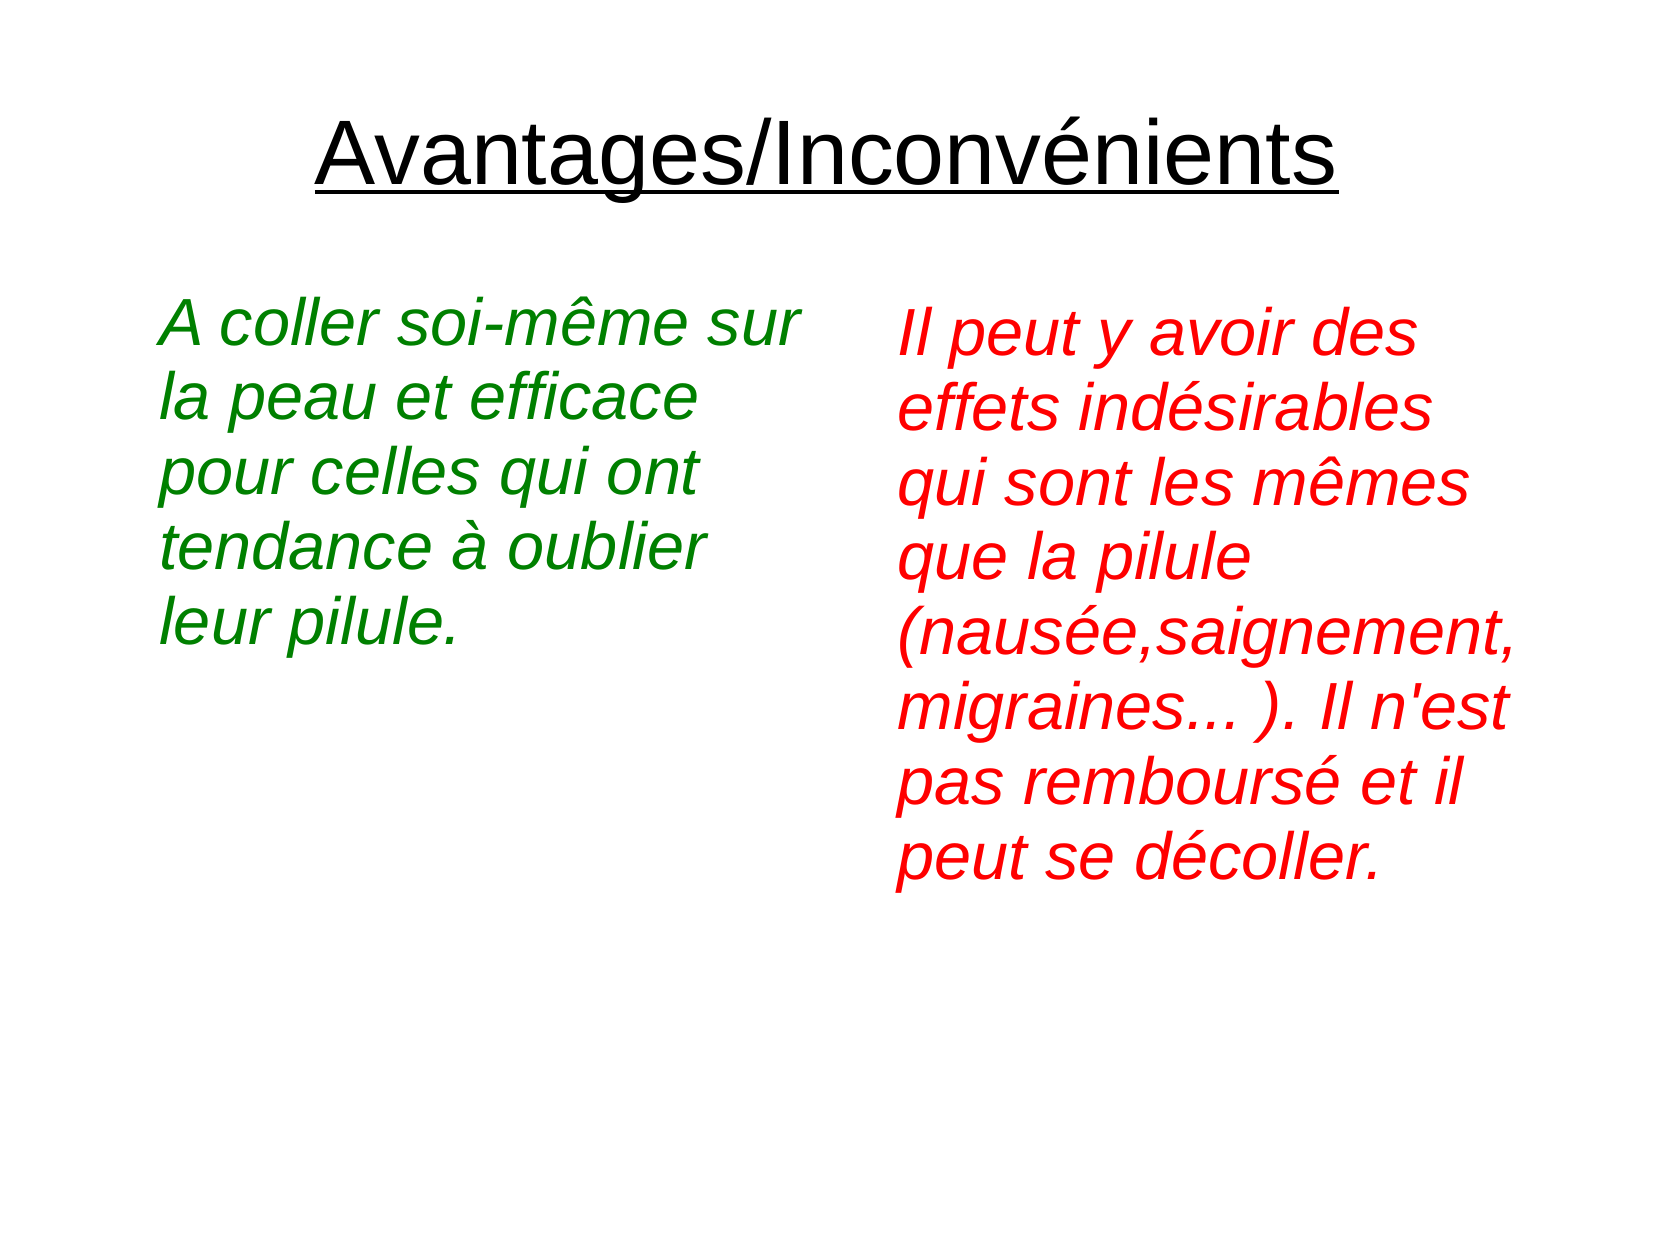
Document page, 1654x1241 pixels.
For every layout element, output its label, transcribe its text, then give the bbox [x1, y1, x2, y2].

list Il peut y avoir des effets indésirables qui sont les mêmes que la pilule (nausée,saignement,migraines... ). Il n'est pas remboursé et il peut se décoller. [826, 295, 1542, 1015]
title Avantages/Inconvénients [82, 49, 1571, 257]
list A coller soi-même sur la peau et efficace pour celles qui ont tendance à oublier leur pilule. [88, 284, 804, 1004]
